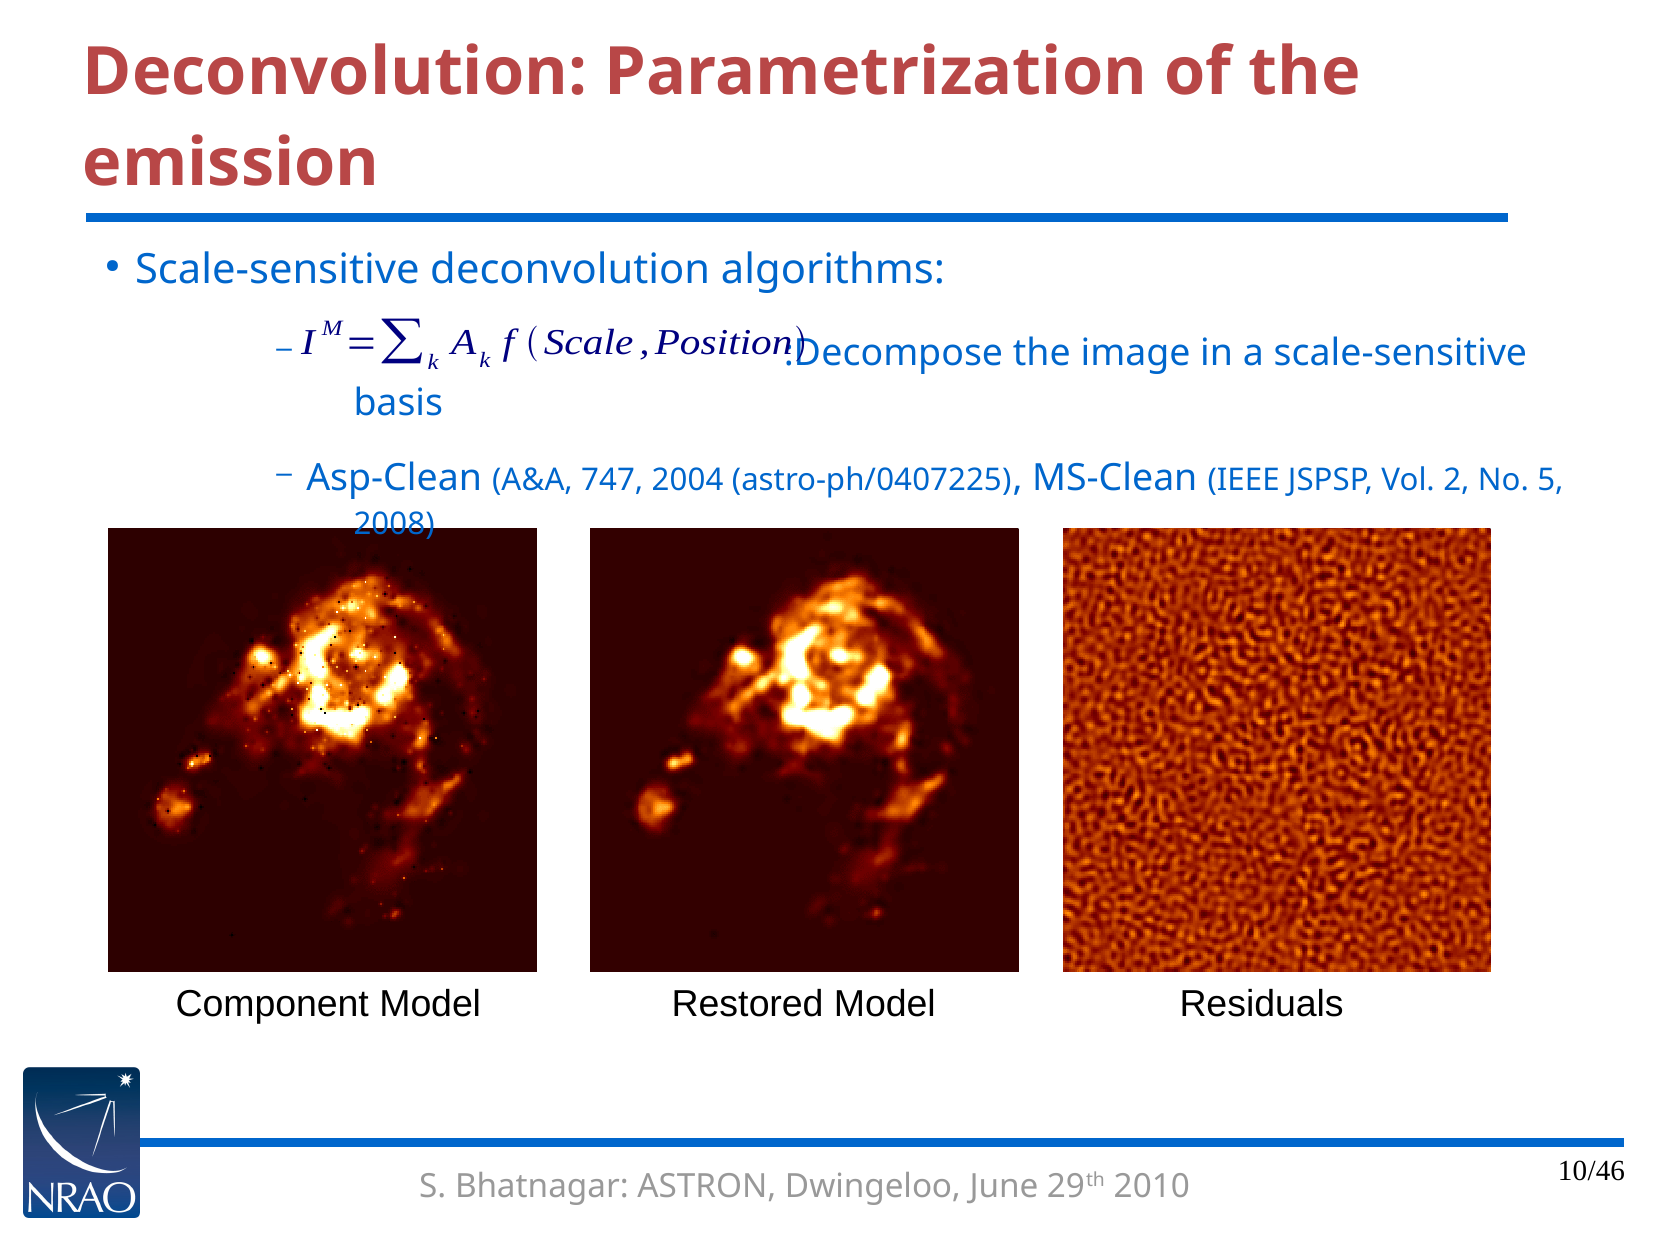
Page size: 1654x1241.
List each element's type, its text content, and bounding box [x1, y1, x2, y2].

list Scale-sensitive deconvolution algorithms: :Decompose the image in a scale-sensitive basis Asp-Clean (A&A, 747, 2004 (astro-ph/0407225), MS-Clean (IEEE JSPSP, Vol. 2, No. 5, 2008) [87, 238, 1614, 1126]
text_box Restored Model [656, 974, 951, 1032]
picture [23, 1067, 140, 1218]
picture [1063, 528, 1491, 972]
text_box Component Model [160, 974, 497, 1032]
title Deconvolution: Parametrization of the emission [82, 49, 1571, 180]
picture [590, 528, 1019, 972]
text_box Residuals [1164, 974, 1359, 1032]
chart [288, 310, 817, 376]
